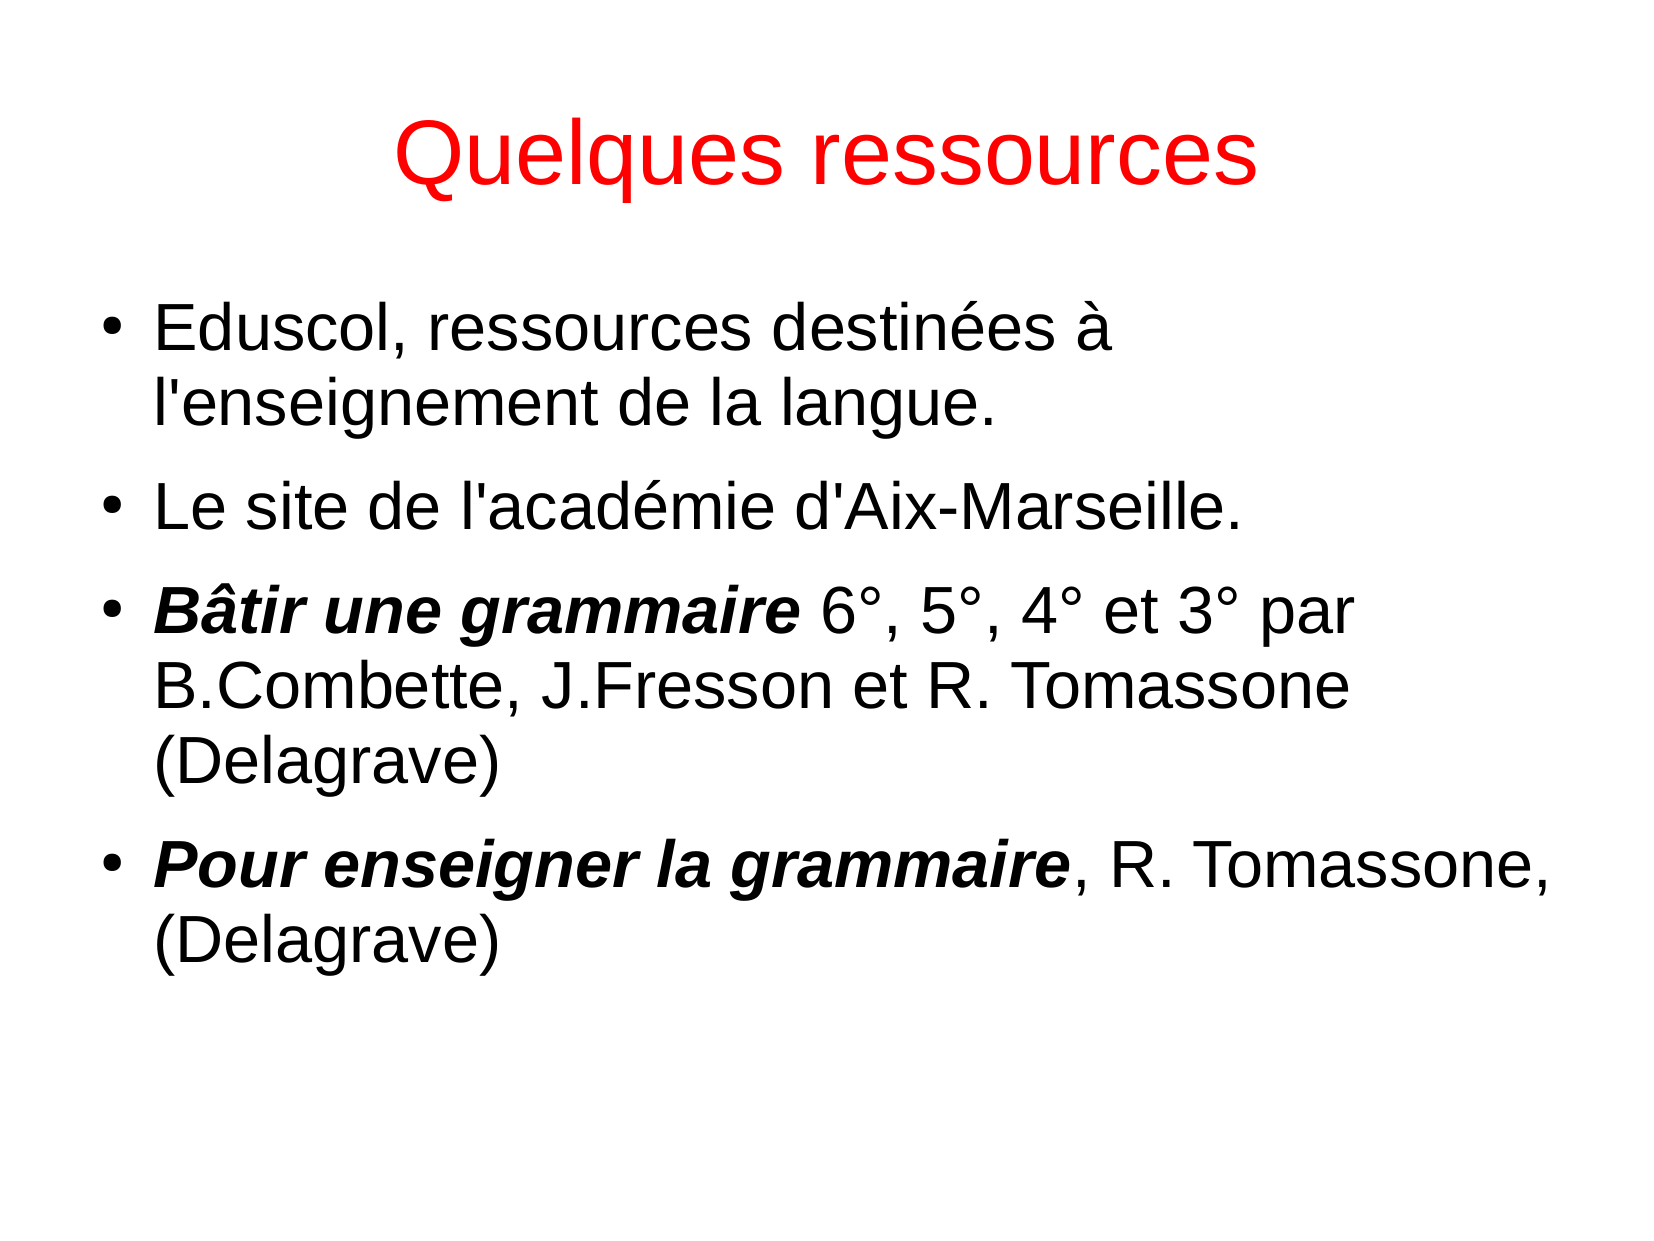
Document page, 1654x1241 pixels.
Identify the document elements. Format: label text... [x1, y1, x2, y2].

title Quelques ressources [82, 49, 1571, 257]
list Eduscol, ressources destinées à l'enseignement de la langue. Le site de l'académie d'Aix-Marseille. Bâtir une grammaire 6°, 5°, 4° et 3° par B.Combette, J.Fresson et R. Tomassone (Delagrave) Pour enseigner la grammaire, R. Tomassone, (Delagrave) [82, 290, 1571, 1099]
